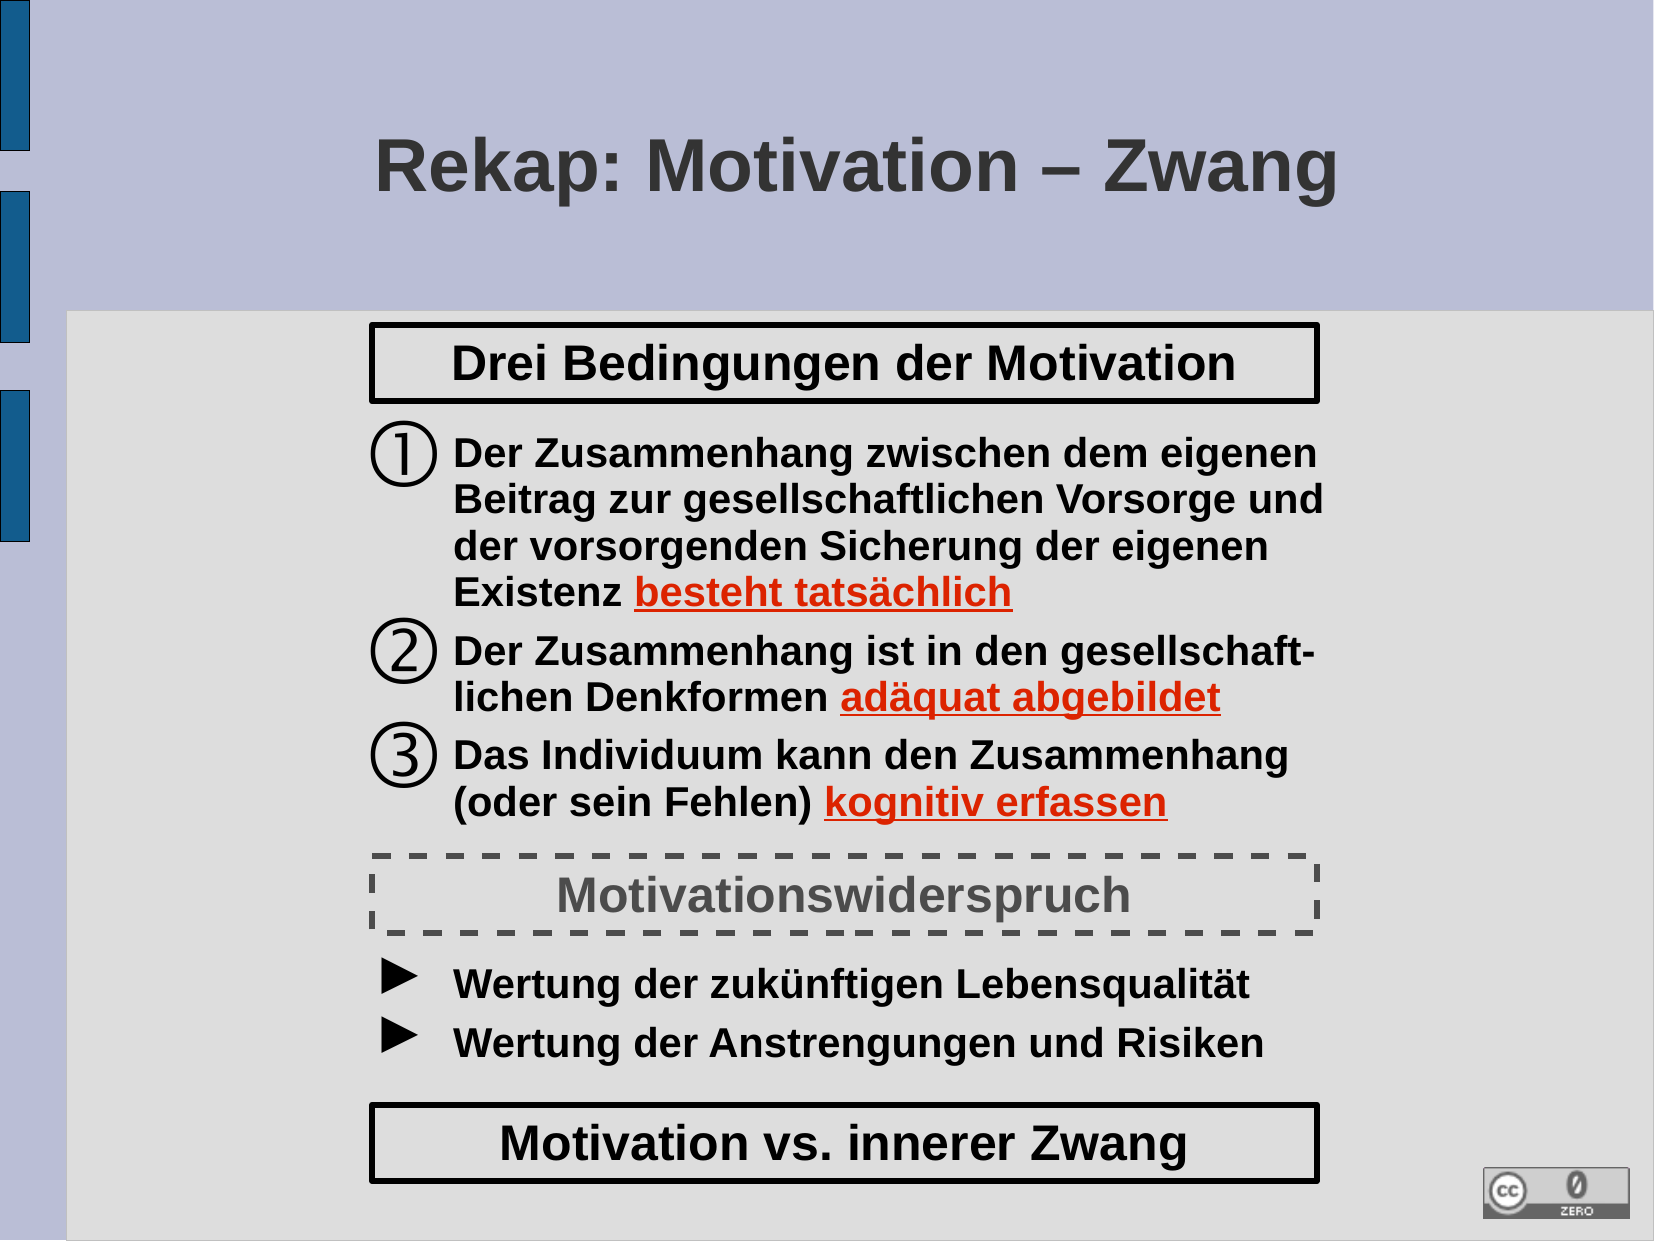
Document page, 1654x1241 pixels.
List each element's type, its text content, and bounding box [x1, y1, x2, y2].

text_box  [348, 614, 467, 717]
text_box Drei Bedingungen der Motivation [372, 324, 1317, 402]
text_box Motivationswiderspruch [372, 856, 1317, 933]
title Rekap: Motivation – Zwang [121, 61, 1595, 269]
text_box Motivation vs. innerer Zwang [372, 1104, 1317, 1182]
text_box  [348, 416, 467, 520]
text_box ▸ [360, 941, 449, 1000]
text_box Der Zusammenhang zwischen dem eigenen Beitrag zur gesellschaftlichen Vorsorge und der vorsorgenden Sicherung der eigenen Existenz besteht tatsächlich Der Zusammenhang ist in den gesellschaft- lichen Denkformen adäquat abgebildet Das Individuum kann den Zusammenhang (oder sein Fehlen) kognitiv erfassen [438, 422, 1340, 836]
picture [1483, 1167, 1630, 1219]
text_box  [348, 717, 467, 821]
text_box ▸ [360, 1000, 449, 1091]
text_box Wertung der zukünftigen Lebensqualität Wertung der Anstrengungen und Risiken [438, 953, 1281, 1096]
